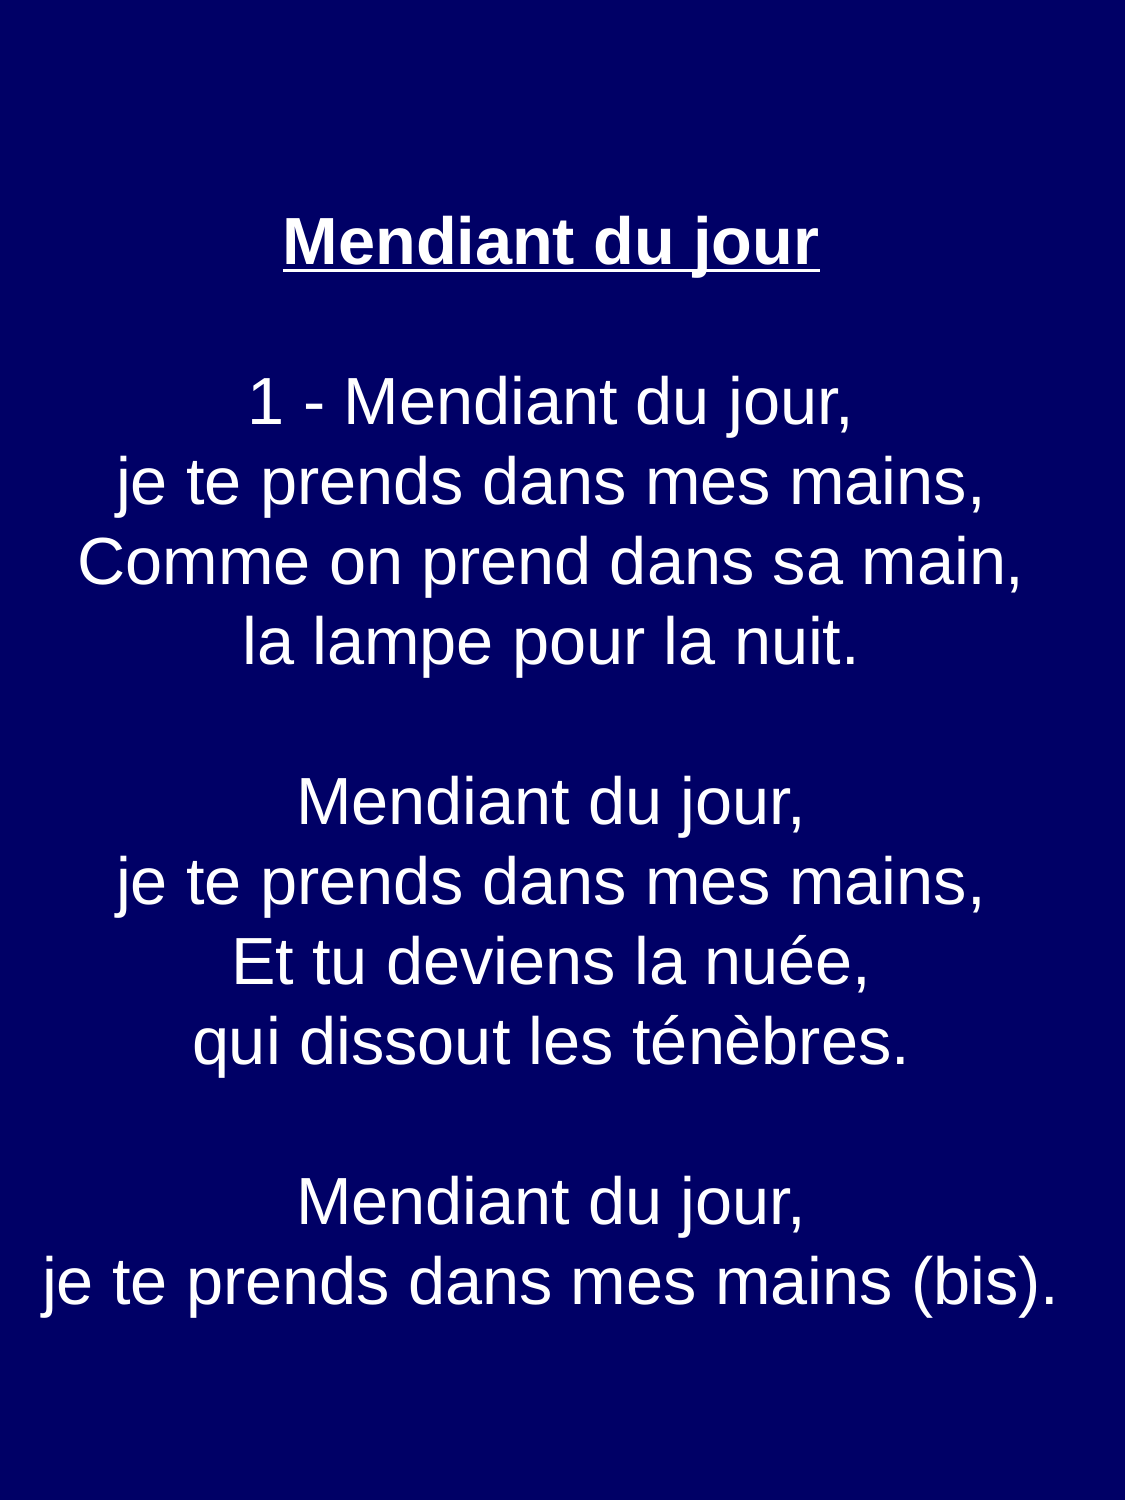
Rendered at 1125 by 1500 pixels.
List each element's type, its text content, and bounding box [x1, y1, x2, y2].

text_box Mendiant du jour 1 - Mendiant du jour, je te prends dans mes mains, Comme on prend dans sa main, la lampe pour la nuit. Mendiant du jour, je te prends dans mes mains, Et tu deviens la nuée, qui dissout les ténèbres. Mendiant du jour, je te prends dans mes mains (bis). [27, 200, 1076, 1500]
